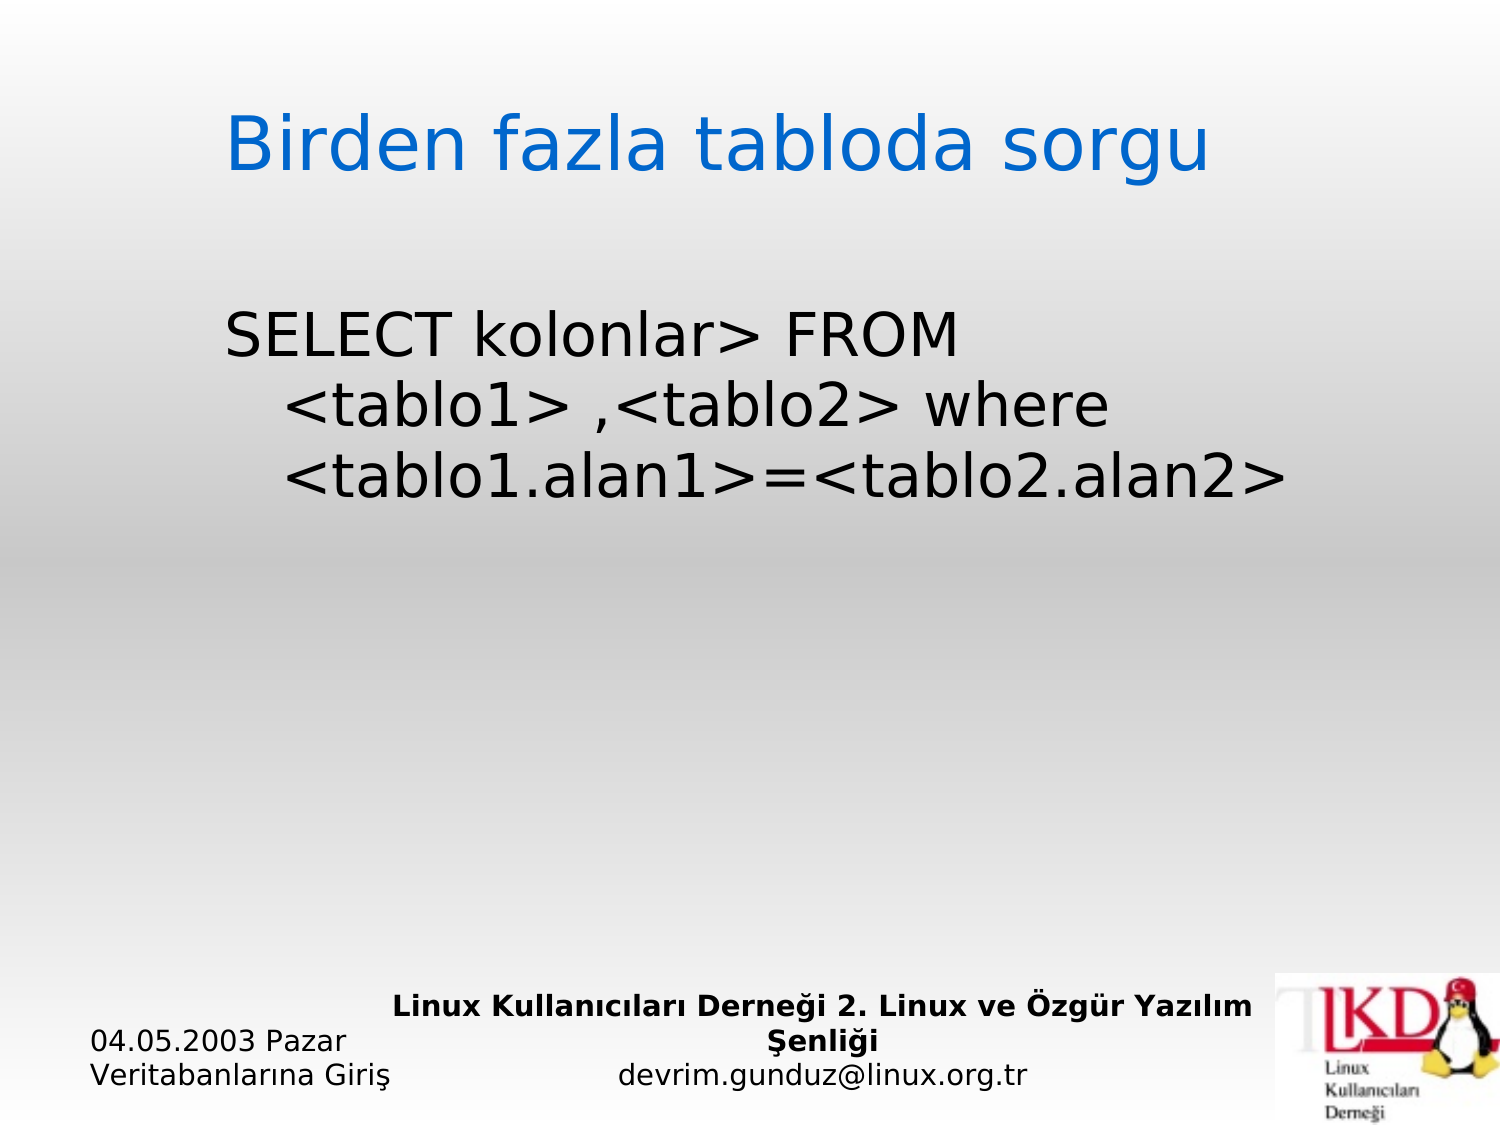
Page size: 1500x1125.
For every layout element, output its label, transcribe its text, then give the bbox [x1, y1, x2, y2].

picture [1275, 973, 1500, 1125]
title Birden fazla tabloda sorgu [224, 49, 1425, 238]
list SELECT kolonlar> FROM <tablo1> ,<tablo2> where <tablo1.alan1>=<tablo2.alan2> [224, 299, 1425, 975]
